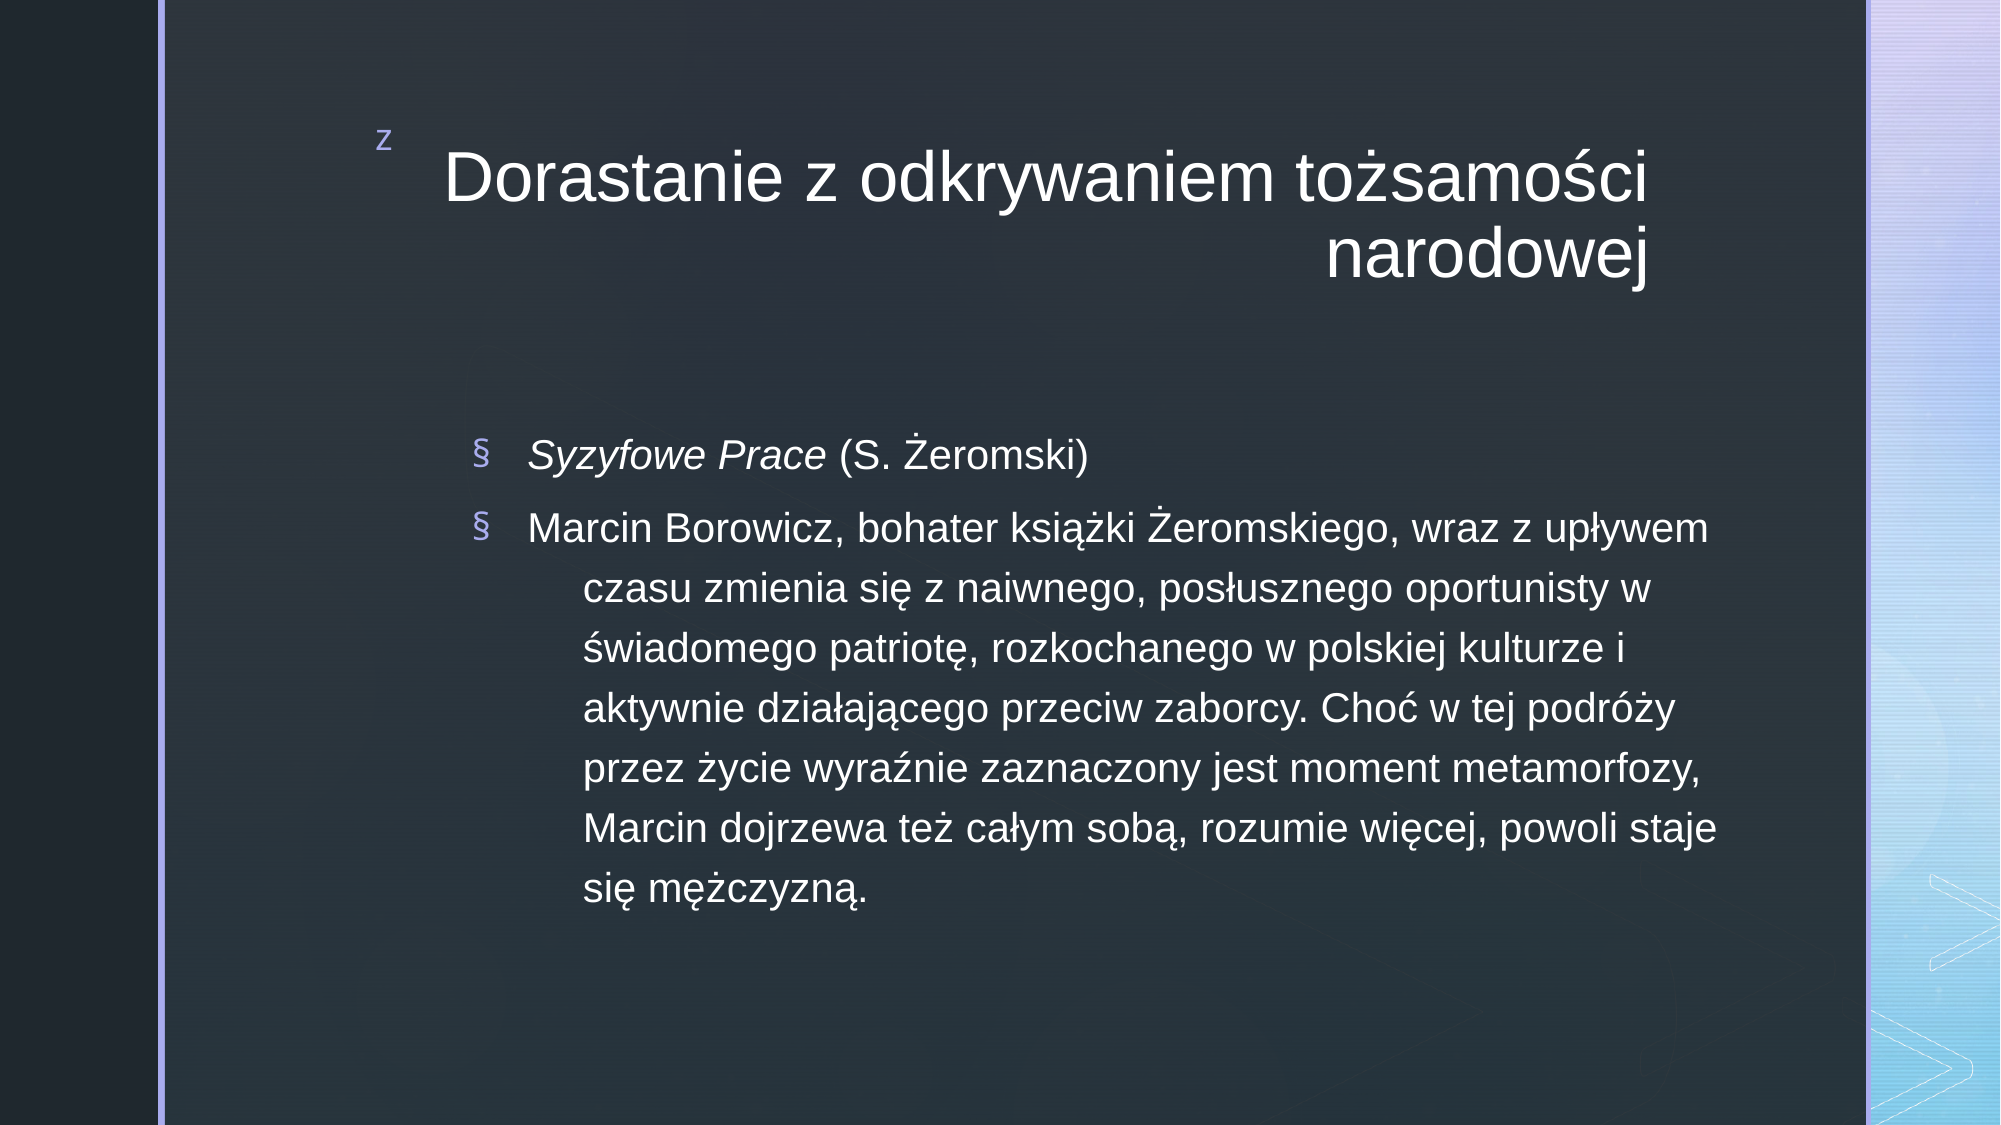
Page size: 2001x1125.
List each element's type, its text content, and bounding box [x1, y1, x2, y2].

list Syzyfowe Prace (S. Żeromski) Marcin Borowicz, bohater książki Żeromskiego, wraz z upływem czasu zmienia się z naiwnego, posłusznego oportunisty w świadomego patriotę, rozkochanego w polskiej kulturze i aktywnie działającego przeciw zaborcy. Choć w tej podróży przez życie wyraźnie zaznaczony jest moment metamorfozy, Marcin dojrzewa też całym sobą, rozumie więcej, powoli staje się mężczyzną. [454, 336, 1734, 993]
title Dorastanie z odkrywaniem tożsamości narodowej [428, 132, 1734, 310]
